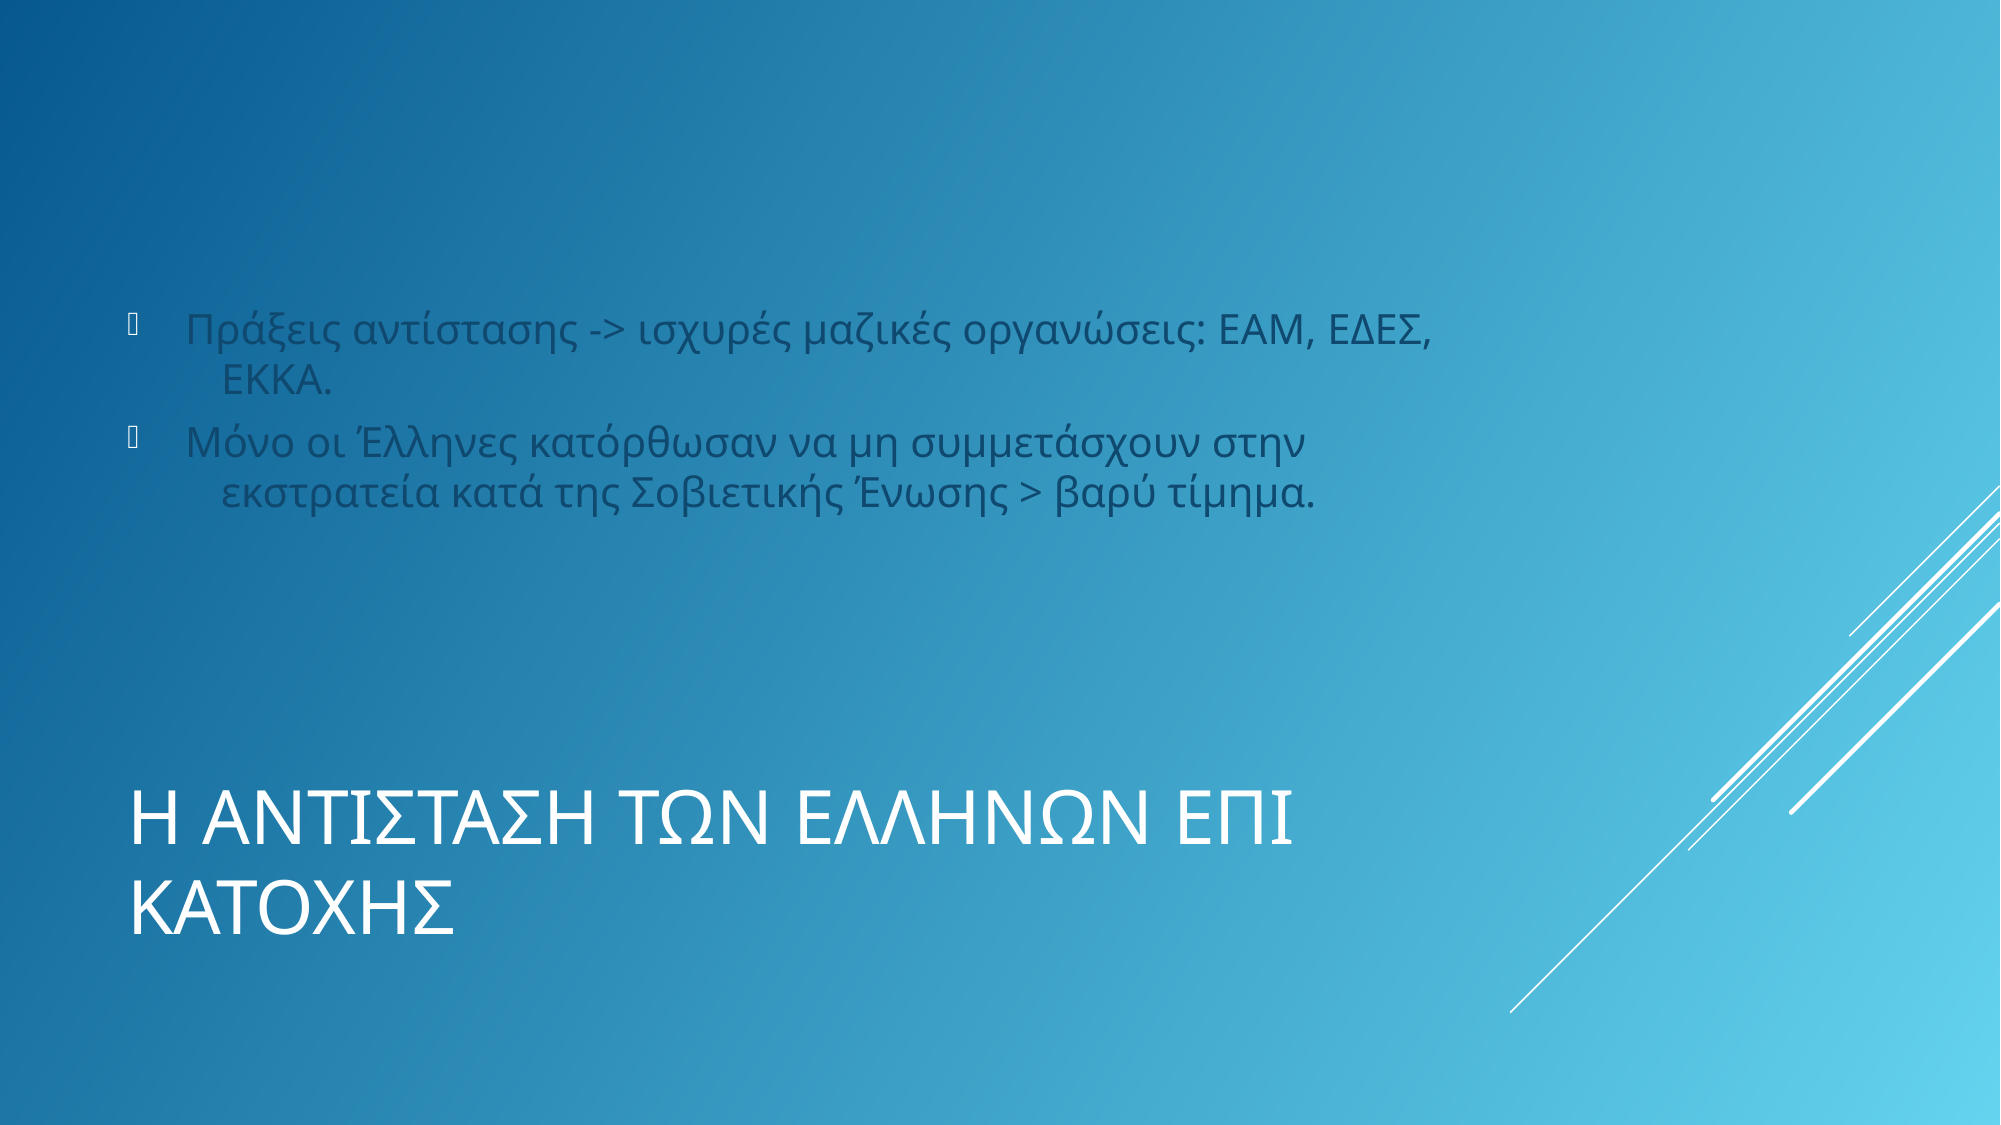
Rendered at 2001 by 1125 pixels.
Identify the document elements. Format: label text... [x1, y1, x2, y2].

title Η ΑΝΤΙΣΤΑΣΗ ΤΩΝ ΕΛΛΗΝΩΝ ΕΠΙ ΚΑΤΟΧΗΣ [112, 736, 1513, 984]
list Πράξεις αντίστασης -> ισχυρές μαζικές οργανώσεις: ΕΑΜ, ΕΔΕΣ, ΕΚΚΑ. Μόνο οι Έλληνες κατόρθωσαν να μη συμμετάσχουν στην εκστρατεία κατά της Σοβιετικής Ένωσης > βαρύ τίμημα. [112, 112, 1513, 706]
